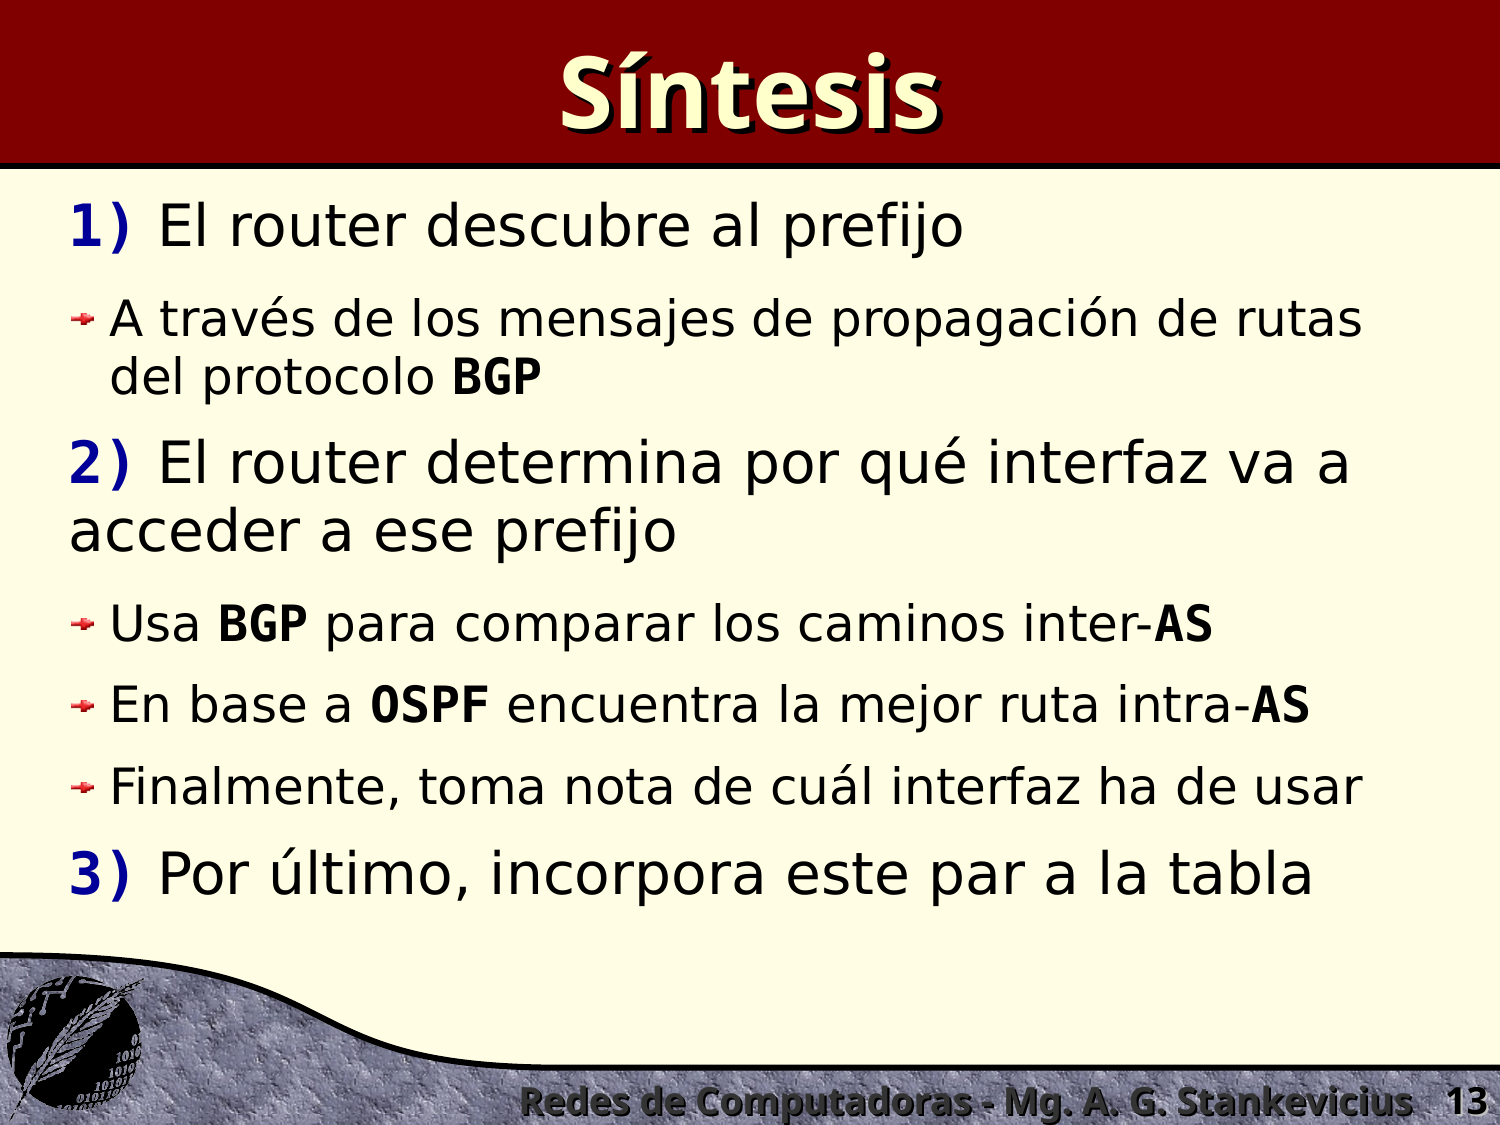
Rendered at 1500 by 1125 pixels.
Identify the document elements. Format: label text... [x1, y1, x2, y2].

picture [790, 1100, 795, 1110]
picture [1047, 1100, 1054, 1110]
title Síntesis [15, 5, 1485, 160]
picture [0, 959, 1500, 1125]
list 1) El router descubre al prefijo A través de los mensajes de propagación de rutas del protocolo BGP 2) El router determina por qué interfaz va a acceder a ese prefijo Usa BGP para comparar los caminos inter-AS En base a OSPF encuentra la mejor ruta intra-AS Finalmente, toma nota de cuál interfaz ha de usar 3) Por último, incorpora este par a la tabla [11, 192, 1486, 909]
